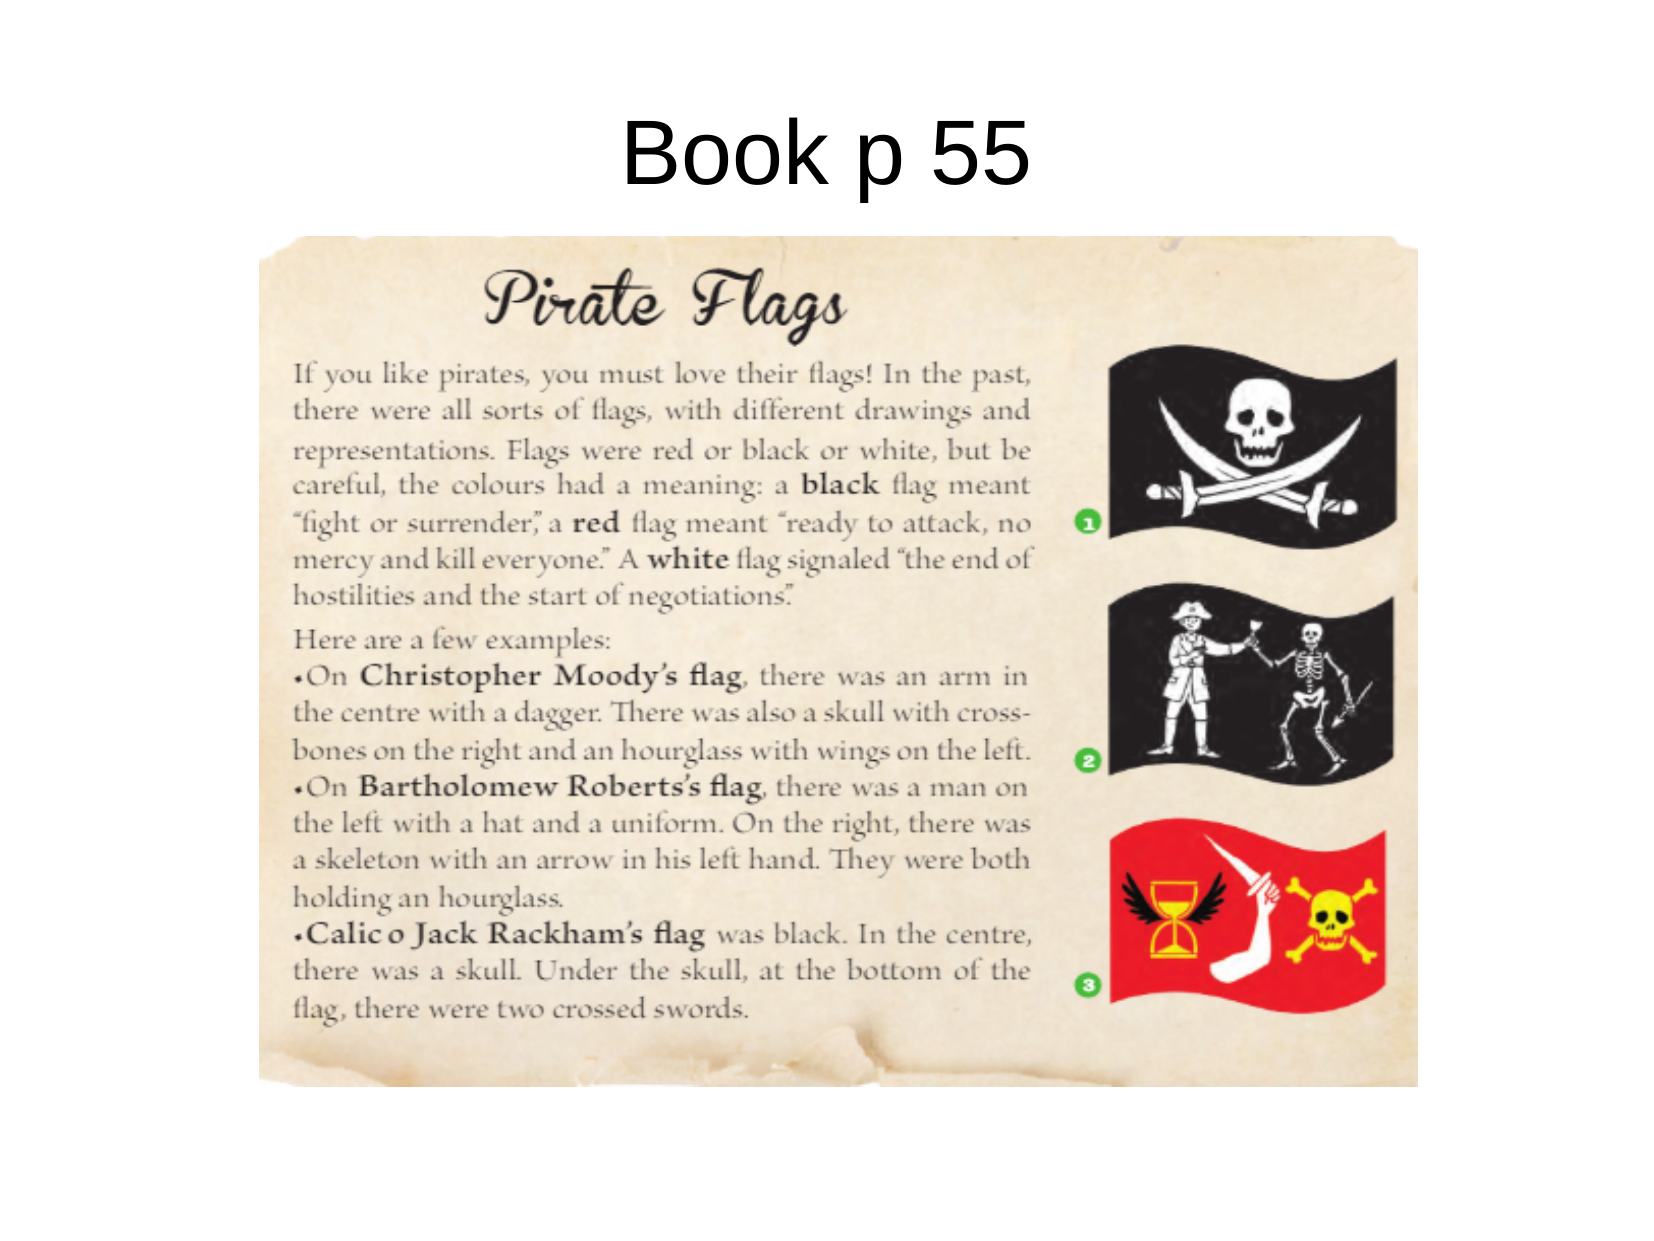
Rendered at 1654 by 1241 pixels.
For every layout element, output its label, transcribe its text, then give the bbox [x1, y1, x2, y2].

picture [259, 236, 1418, 1087]
title Book p 55 [82, 49, 1571, 257]
